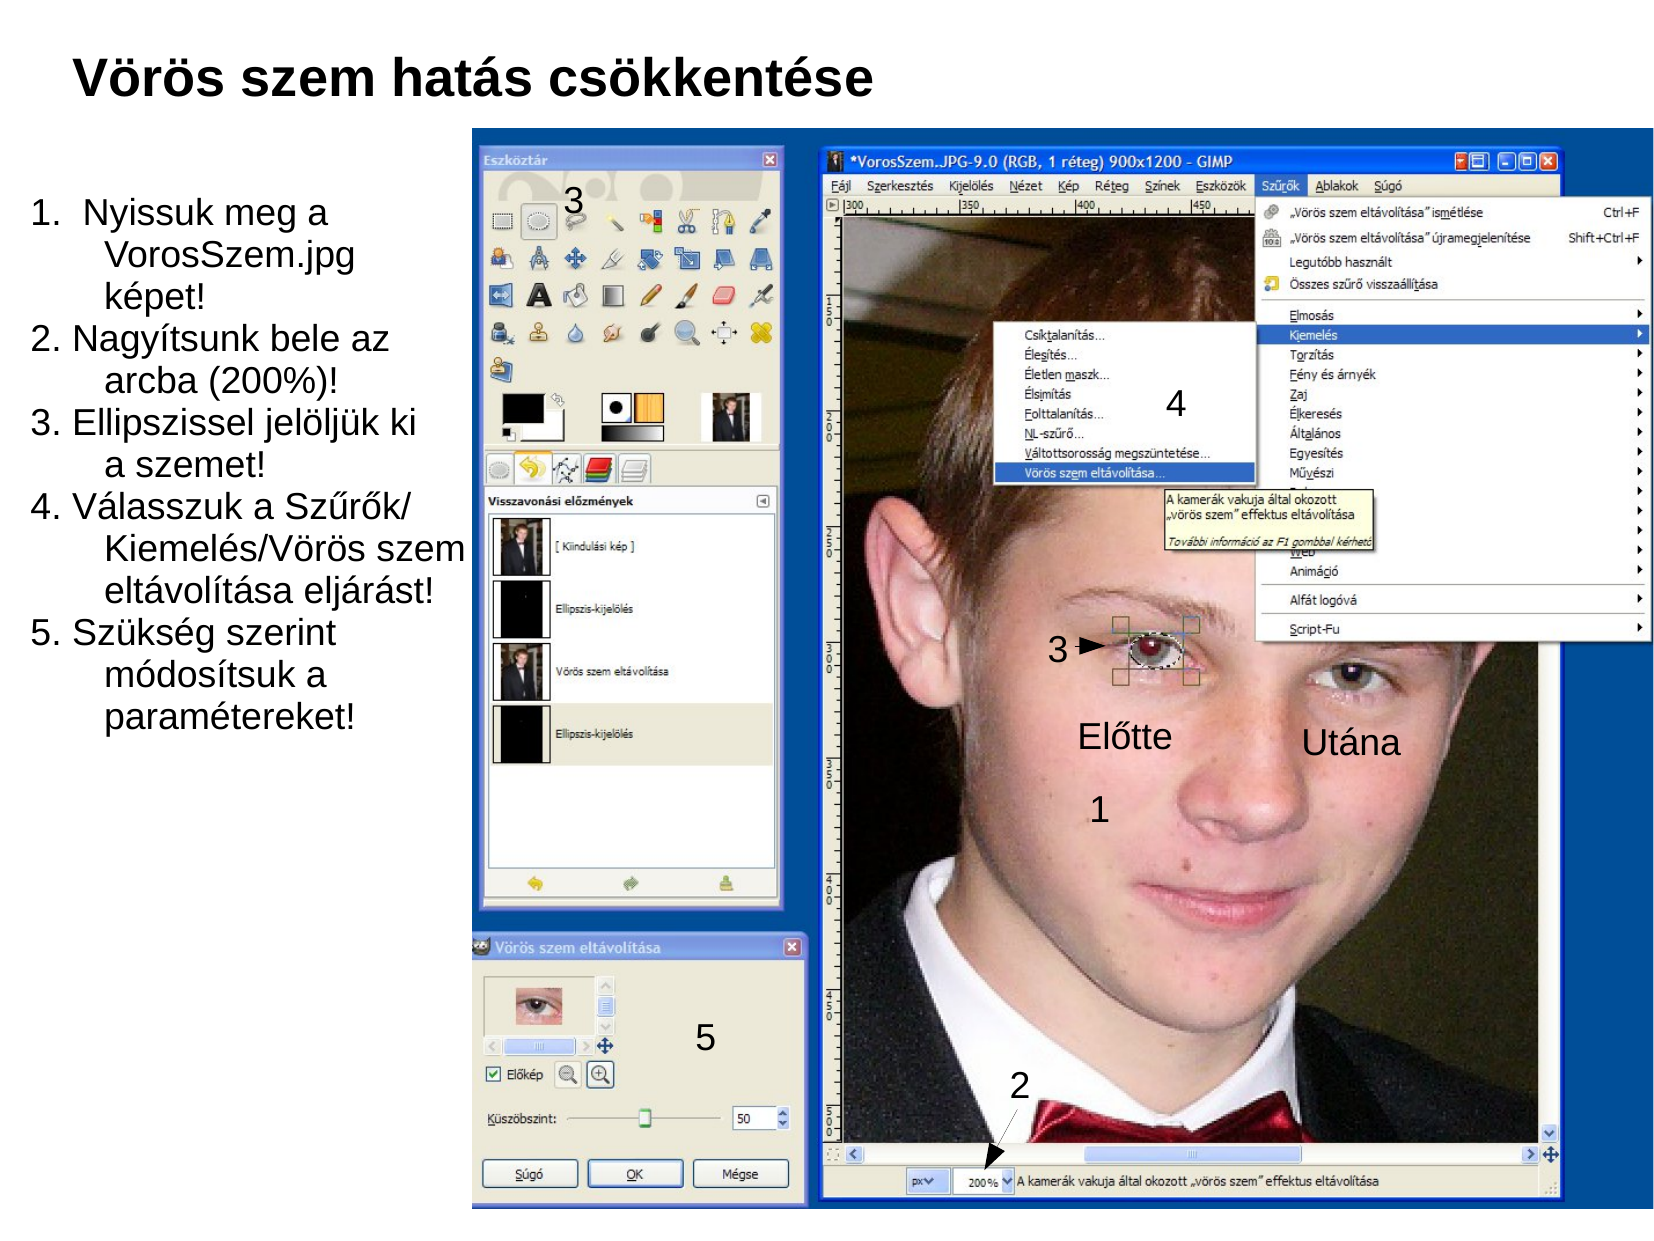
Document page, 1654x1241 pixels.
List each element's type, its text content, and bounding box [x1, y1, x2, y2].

text_box 3 [1032, 621, 1096, 679]
text_box Előtte [1062, 708, 1188, 766]
text_box 5 [680, 1008, 731, 1066]
text_box 1 [1074, 781, 1126, 839]
picture [472, 128, 1654, 1209]
text_box 2 [994, 1057, 1040, 1115]
text_box 3 [548, 171, 612, 229]
text_box Utána [1286, 713, 1416, 771]
text_box 4 [1151, 375, 1202, 432]
text_box Vörös szem hatás csökkentése [57, 39, 891, 117]
text_box Nyissuk meg a VorosSzem.jpg képet! Nagyítsunk bele az arcba (200%)! Ellipszissel jelöljük ki a szemet! Válasszuk a Szűrők/ Kiemelés/Vörös szem eltávolítása eljárást! Szükség szerint módosítsuk a paramétereket! [15, 184, 482, 746]
